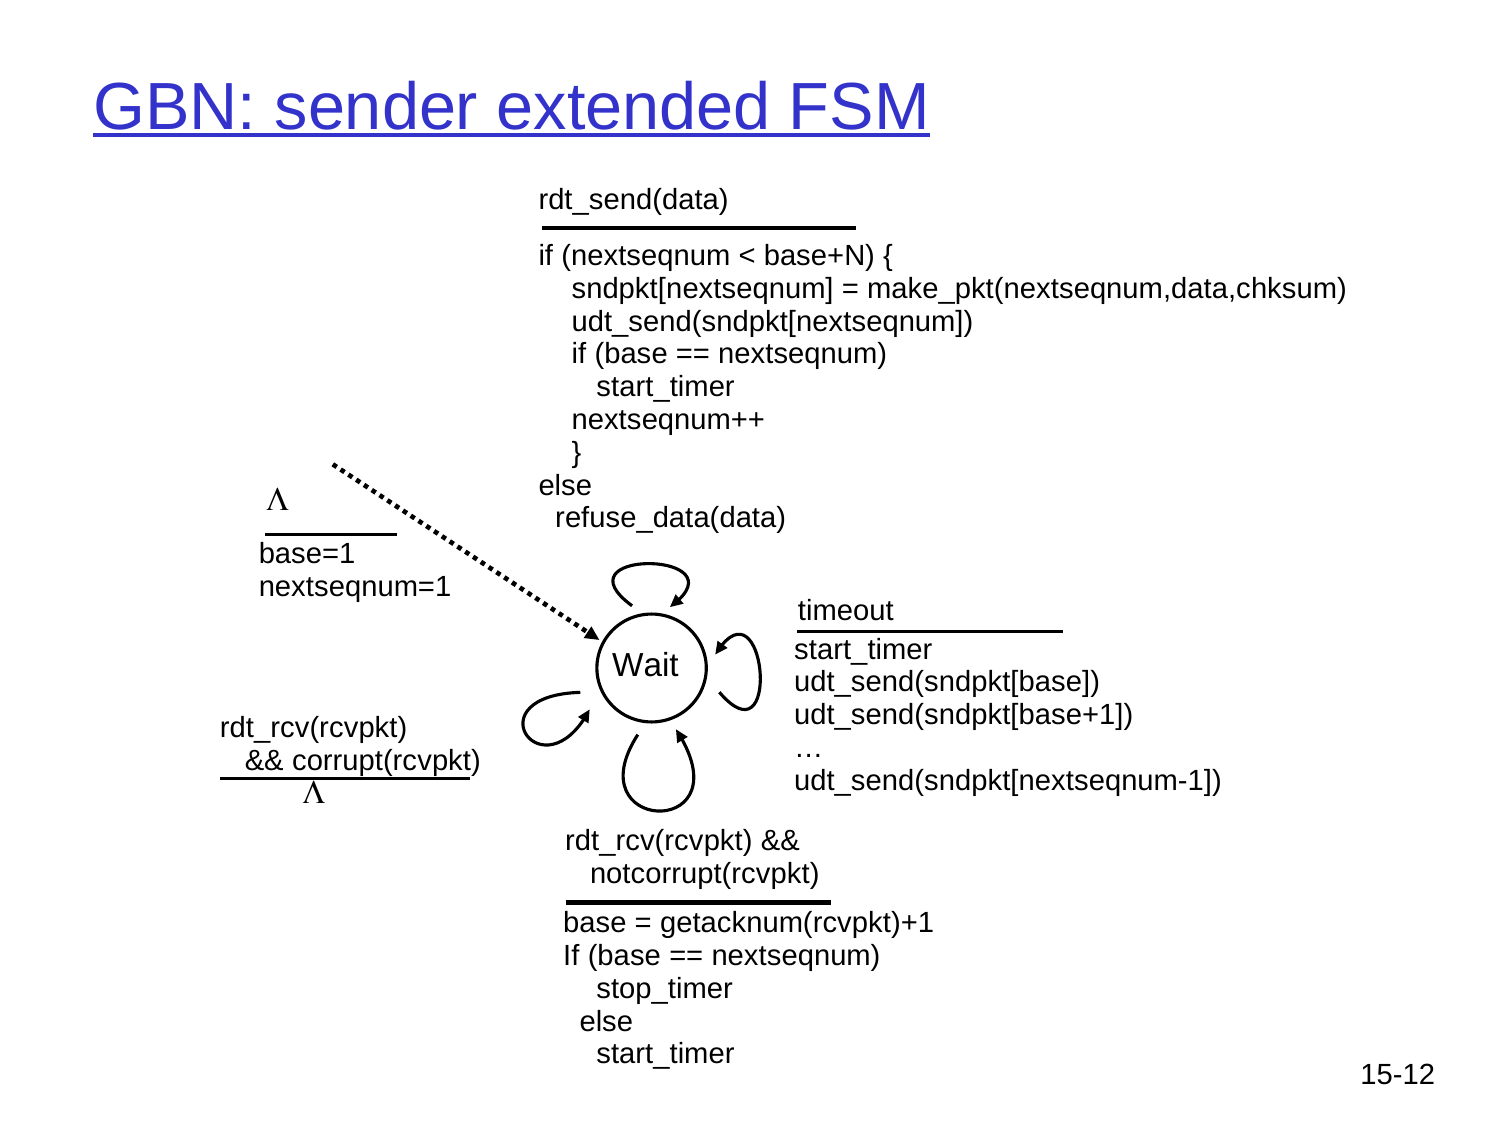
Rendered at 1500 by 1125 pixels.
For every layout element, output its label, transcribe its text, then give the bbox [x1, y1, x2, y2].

text_box start_timer udt_send(sndpkt[base]) udt_send(sndpkt[base+1]) … udt_send(sndpkt[nextseqnum-1]) [779, 624, 1279, 761]
text_box base = getacknum(rcvpkt)+1 If (base == nextseqnum) stop_timer else start_timer [548, 898, 1154, 1035]
text_box if (nextseqnum < base+N) { sndpkt[nextseqnum] = make_pkt(nextseqnum,data,chksum) udt_send(sndpkt[nextseqnum]) if (base == nextseqnum) start_timer nextseqnum++ } else refuse_data(data) [523, 231, 1430, 473]
text_box base=1 nextseqnum=1 [243, 529, 488, 612]
title GBN: sender extended FSM [78, 48, 1354, 164]
text_box  [251, 480, 305, 526]
text_box Wait [579, 639, 712, 679]
text_box rdt_rcv(rcvpkt) && notcorrupt(rcvpkt) [550, 816, 1016, 891]
text_box rdt_rcv(rcvpkt) && corrupt(rcvpkt)  [205, 703, 542, 778]
text_box timeout [783, 586, 964, 632]
text_box [598, 679, 706, 722]
text_box [605, 614, 698, 639]
text_box rdt_send(data) [523, 175, 907, 218]
